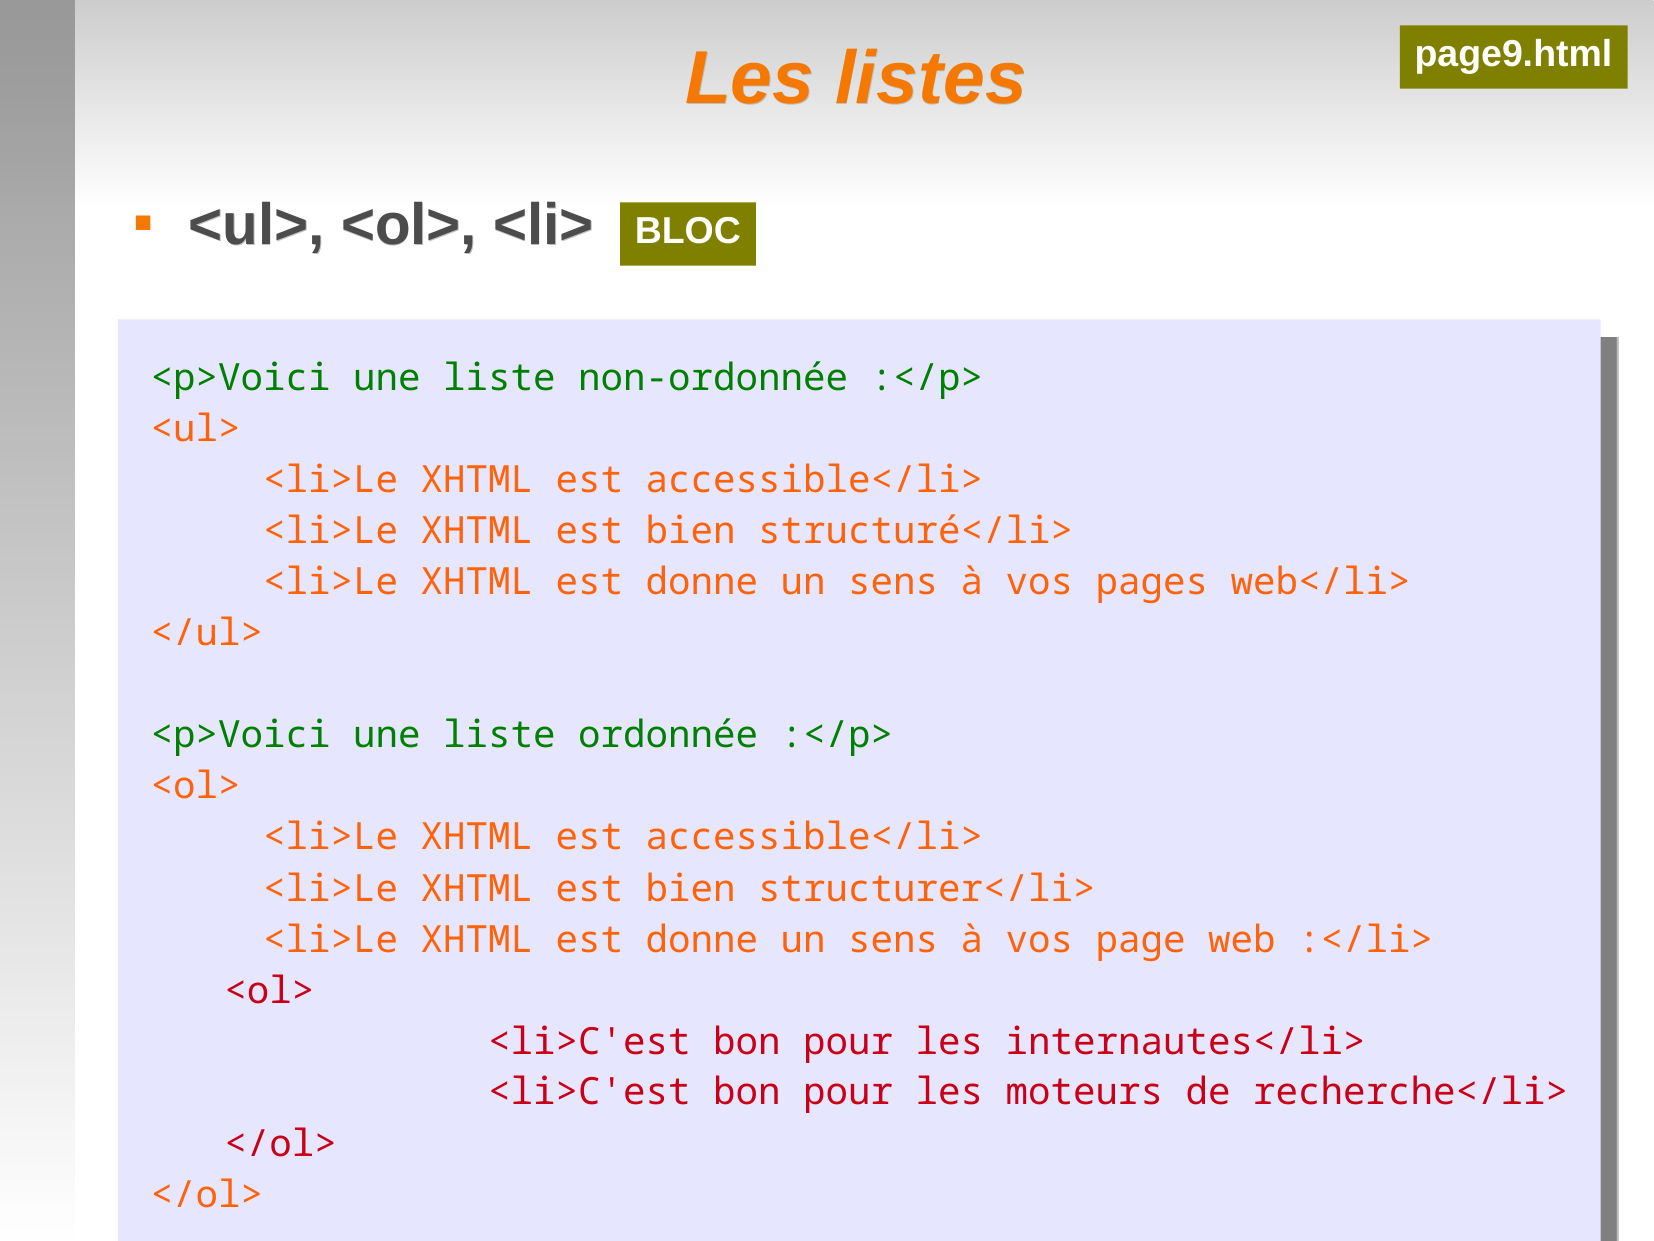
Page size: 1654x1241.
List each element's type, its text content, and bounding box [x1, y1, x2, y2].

title Les listes [58, 7, 1654, 148]
text_box BLOC [620, 202, 756, 266]
text_box <p>Voici une liste non-ordonnée :</p> <ul> <li>Le XHTML est accessible</li> <li>Le XHTML est bien structuré</li> <li>Le XHTML est donne un sens à vos pages web</li> </ul> <p>Voici une liste ordonnée :</p> <ol> <li>Le XHTML est accessible</li> <li>Le XHTML est bien structurer</li> <li>Le XHTML est donne un sens à vos page web :</li> <ol> <li>C'est bon pour les internautes</li> <li>C'est bon pour les moteurs de recherche</li> </ol> </ol> [118, 319, 1601, 1123]
list <ul>, <ol>, <li> [118, 191, 621, 319]
text_box page9.html [1399, 25, 1628, 89]
